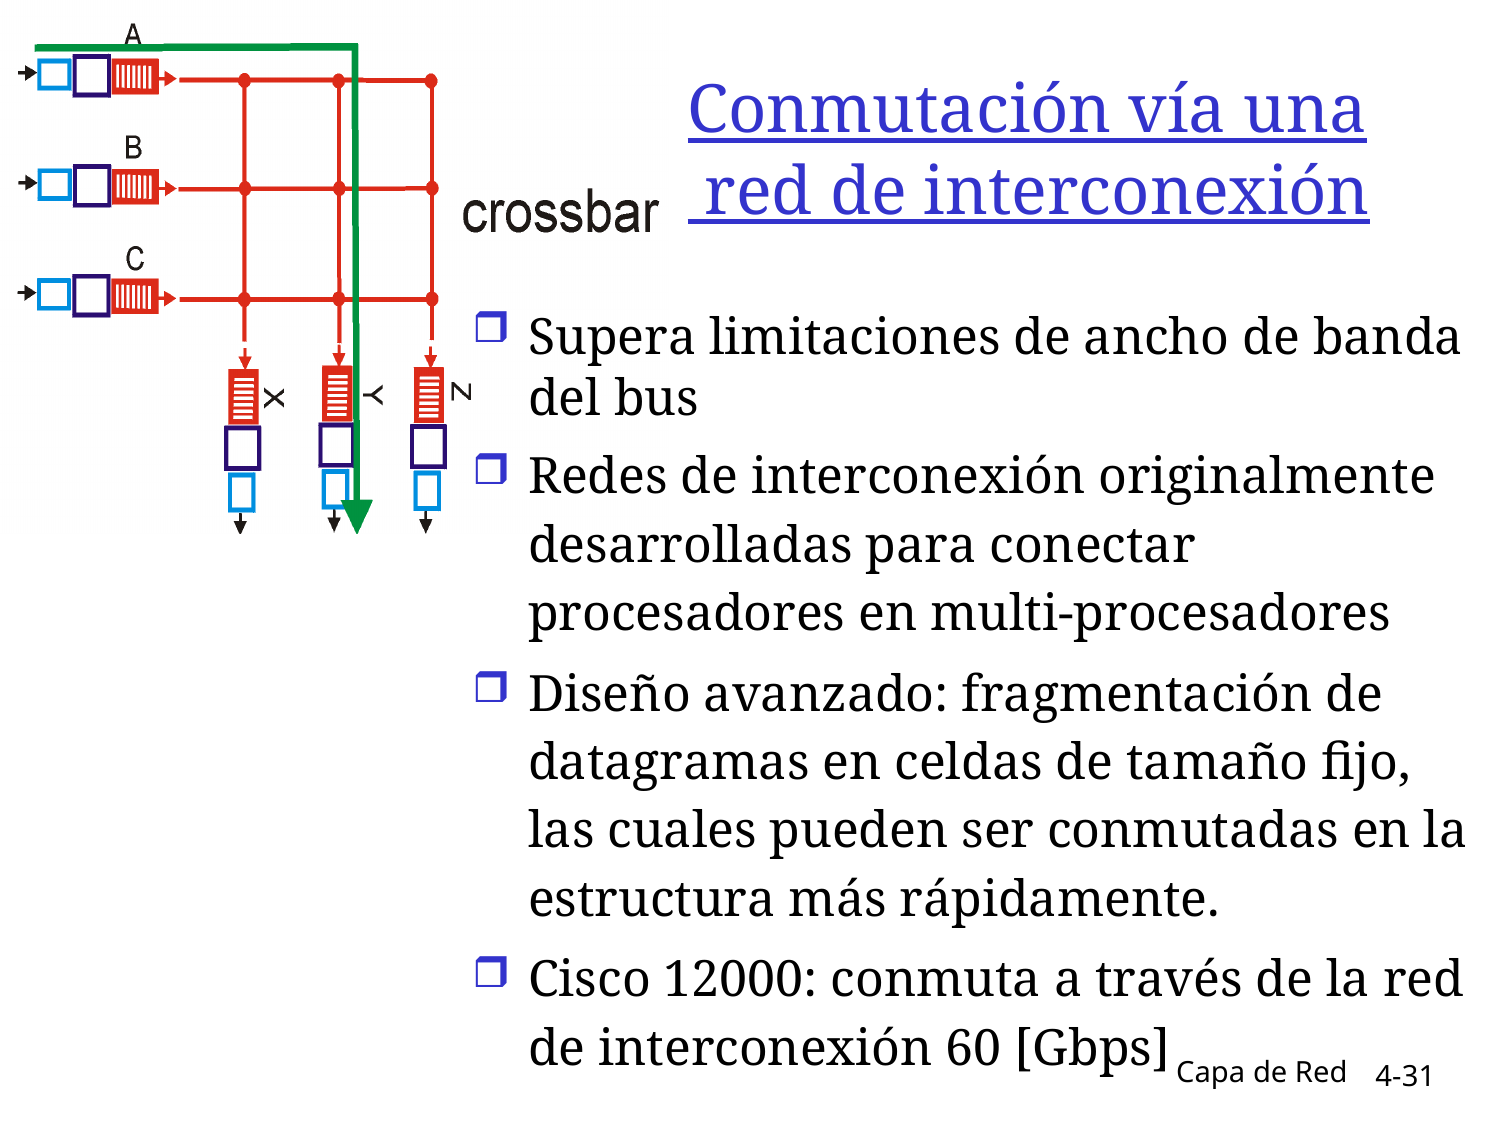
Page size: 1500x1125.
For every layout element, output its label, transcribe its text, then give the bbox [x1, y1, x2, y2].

list Supera limitaciones de ancho de banda del bus Redes de interconexión originalmente desarrolladas para conectar procesadores en multi-procesadores Diseño avanzado: fragmentación de datagramas en celdas de tamaño fijo, las cuales pueden ser conmutadas en la estructura más rápidamente. Cisco 12000: conmuta a través de la red de interconexión 60 [Gbps] [457, 297, 1500, 1052]
title Conmutación vía una red de interconexión [672, 55, 1433, 243]
picture [0, 0, 669, 534]
